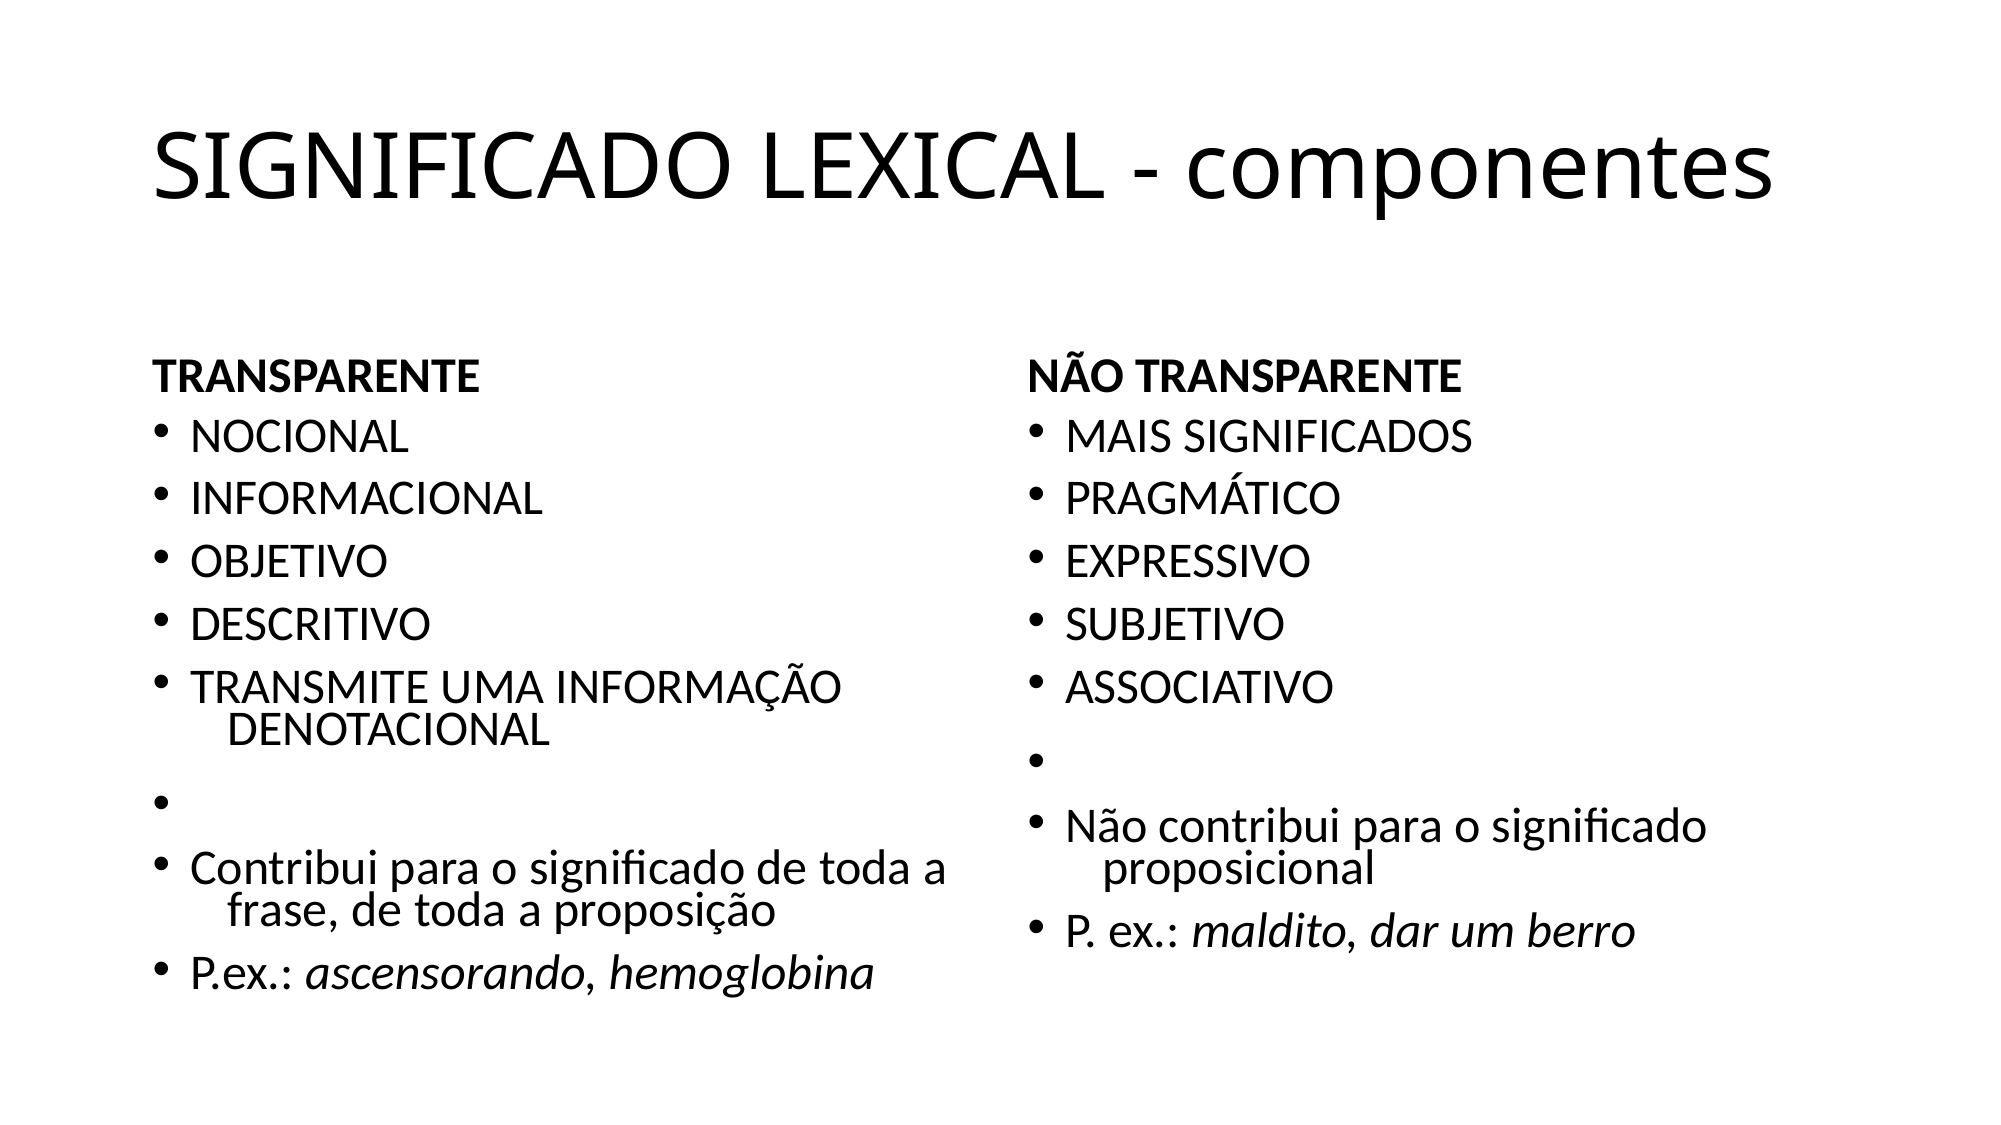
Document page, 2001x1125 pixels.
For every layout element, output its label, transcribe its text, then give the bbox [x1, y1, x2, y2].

list NOCIONAL INFORMACIONAL OBJETIVO DESCRITIVO TRANSMITE UMA INFORMAÇÃO DENOTACIONAL Contribui para o significado de toda a frase, de toda a proposição P.ex.: ascensorando, hemoglobina [137, 410, 984, 1016]
list TRANSPARENTE [137, 275, 984, 410]
title SIGNIFICADO LEXICAL - componentes [137, 59, 1863, 278]
list MAIS SIGNIFICADOS PRAGMÁTICO EXPRESSIVO SUBJETIVO ASSOCIATIVO Não contribui para o significado proposicional P. ex.: maldito, dar um berro [1012, 410, 1863, 1016]
list NÃO TRANSPARENTE [1012, 275, 1863, 410]
